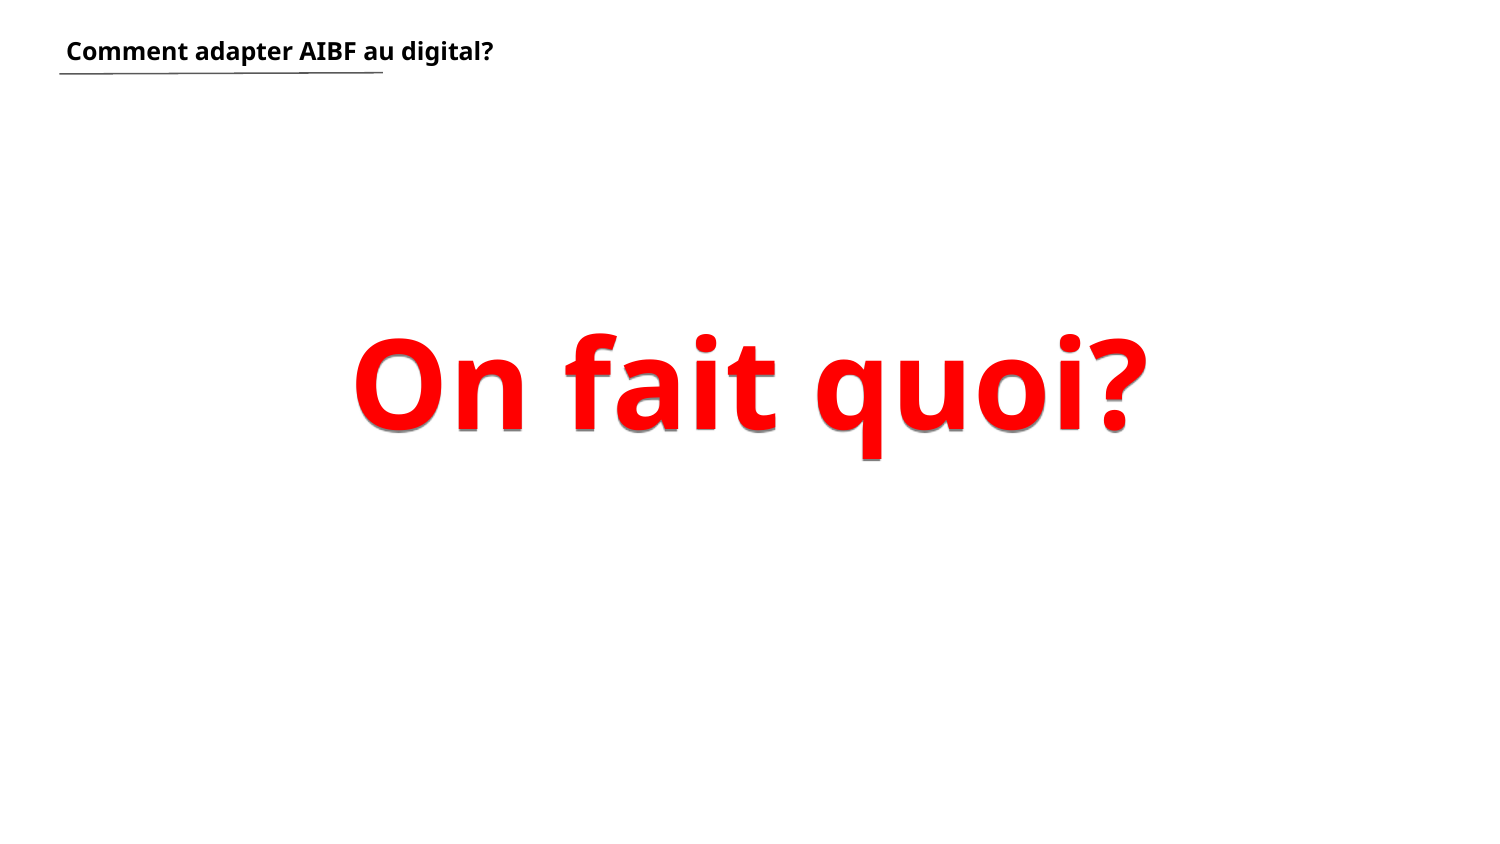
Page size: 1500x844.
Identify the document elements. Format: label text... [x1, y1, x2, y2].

text_box Comment adapter AIBF au digital? [51, 20, 542, 73]
list On fait quoi? [51, 189, 1449, 750]
